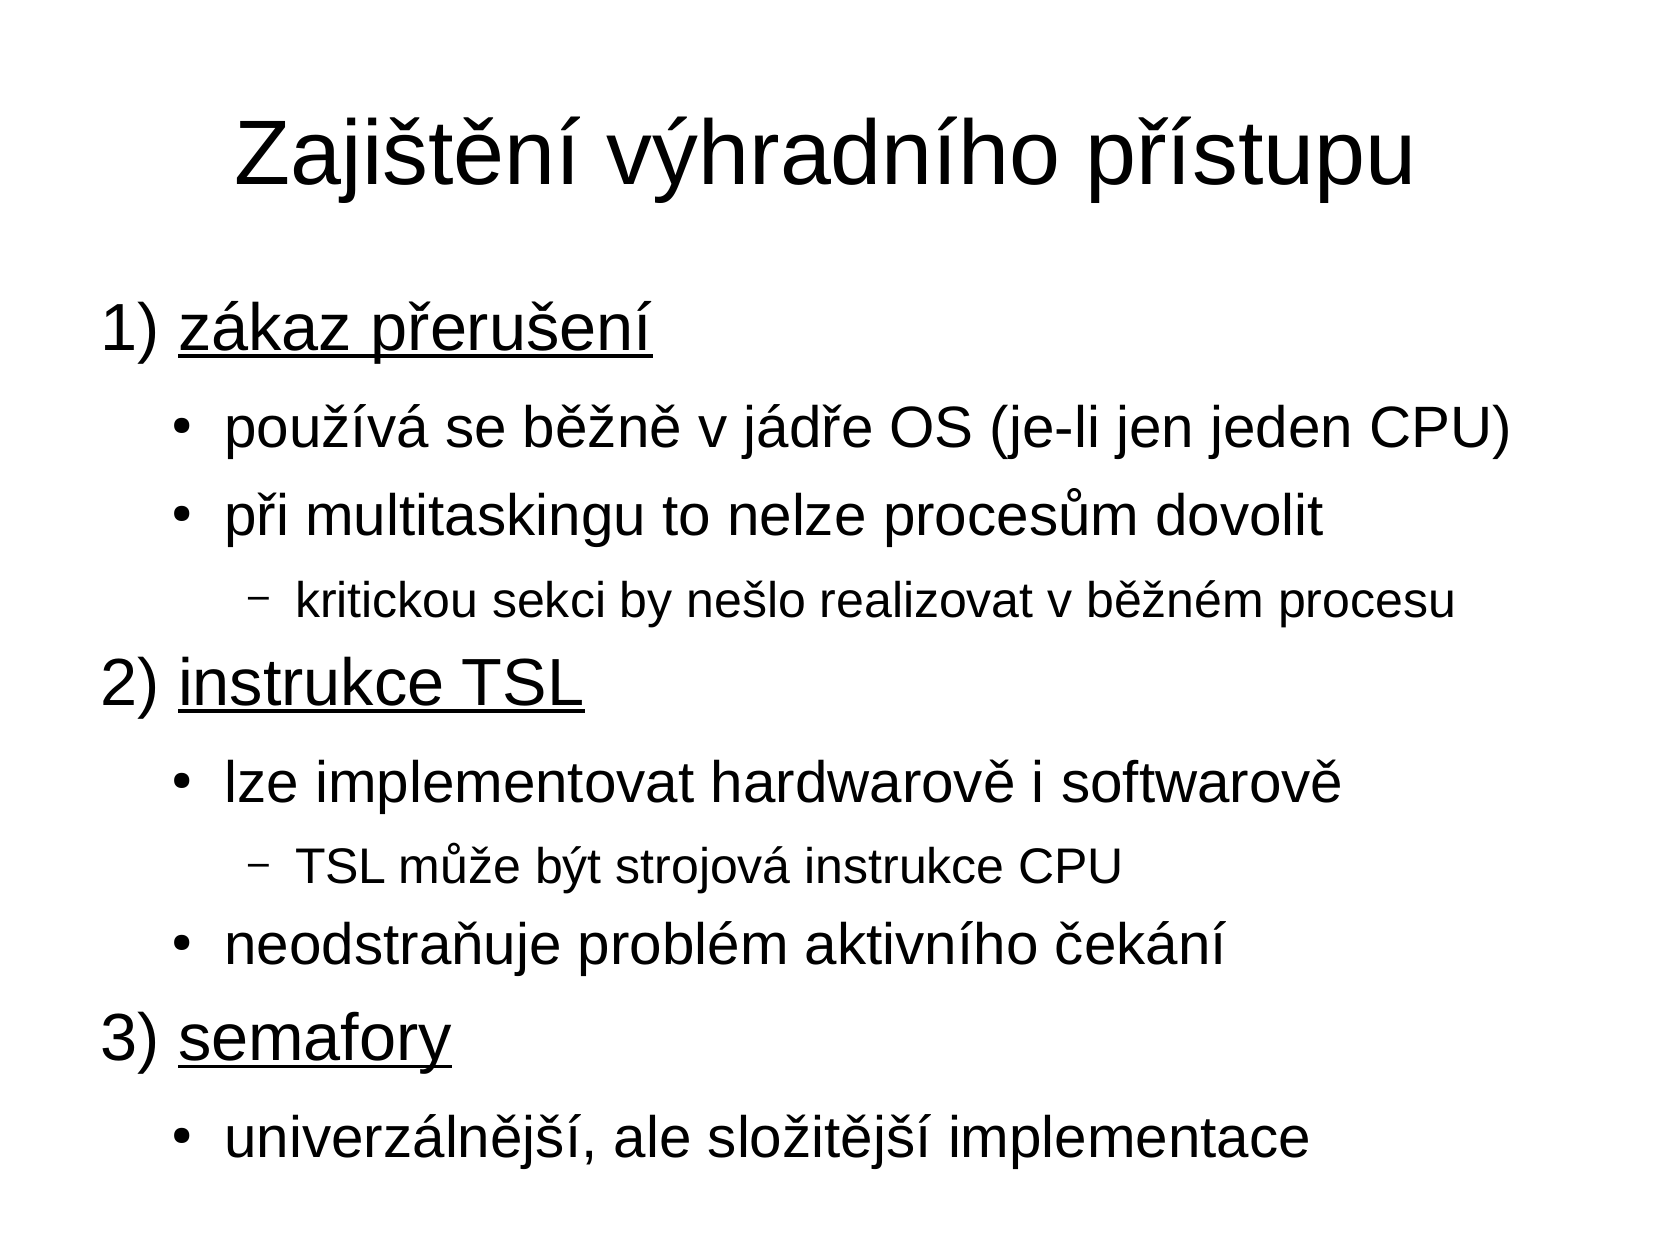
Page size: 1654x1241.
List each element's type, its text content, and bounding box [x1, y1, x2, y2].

list zákaz přerušení používá se běžně v jádře OS (je-li jen jeden CPU) při multitaskingu to nelze procesům dovolit kritickou sekci by nešlo realizovat v běžném procesu instrukce TSL lze implementovat hardwarově i softwarově TSL může být strojová instrukce CPU neodstraňuje problém aktivního čekání semafory univerzálnější, ale složitější implementace [82, 290, 1571, 1170]
title Zajištění výhradního přístupu [82, 56, 1571, 250]
